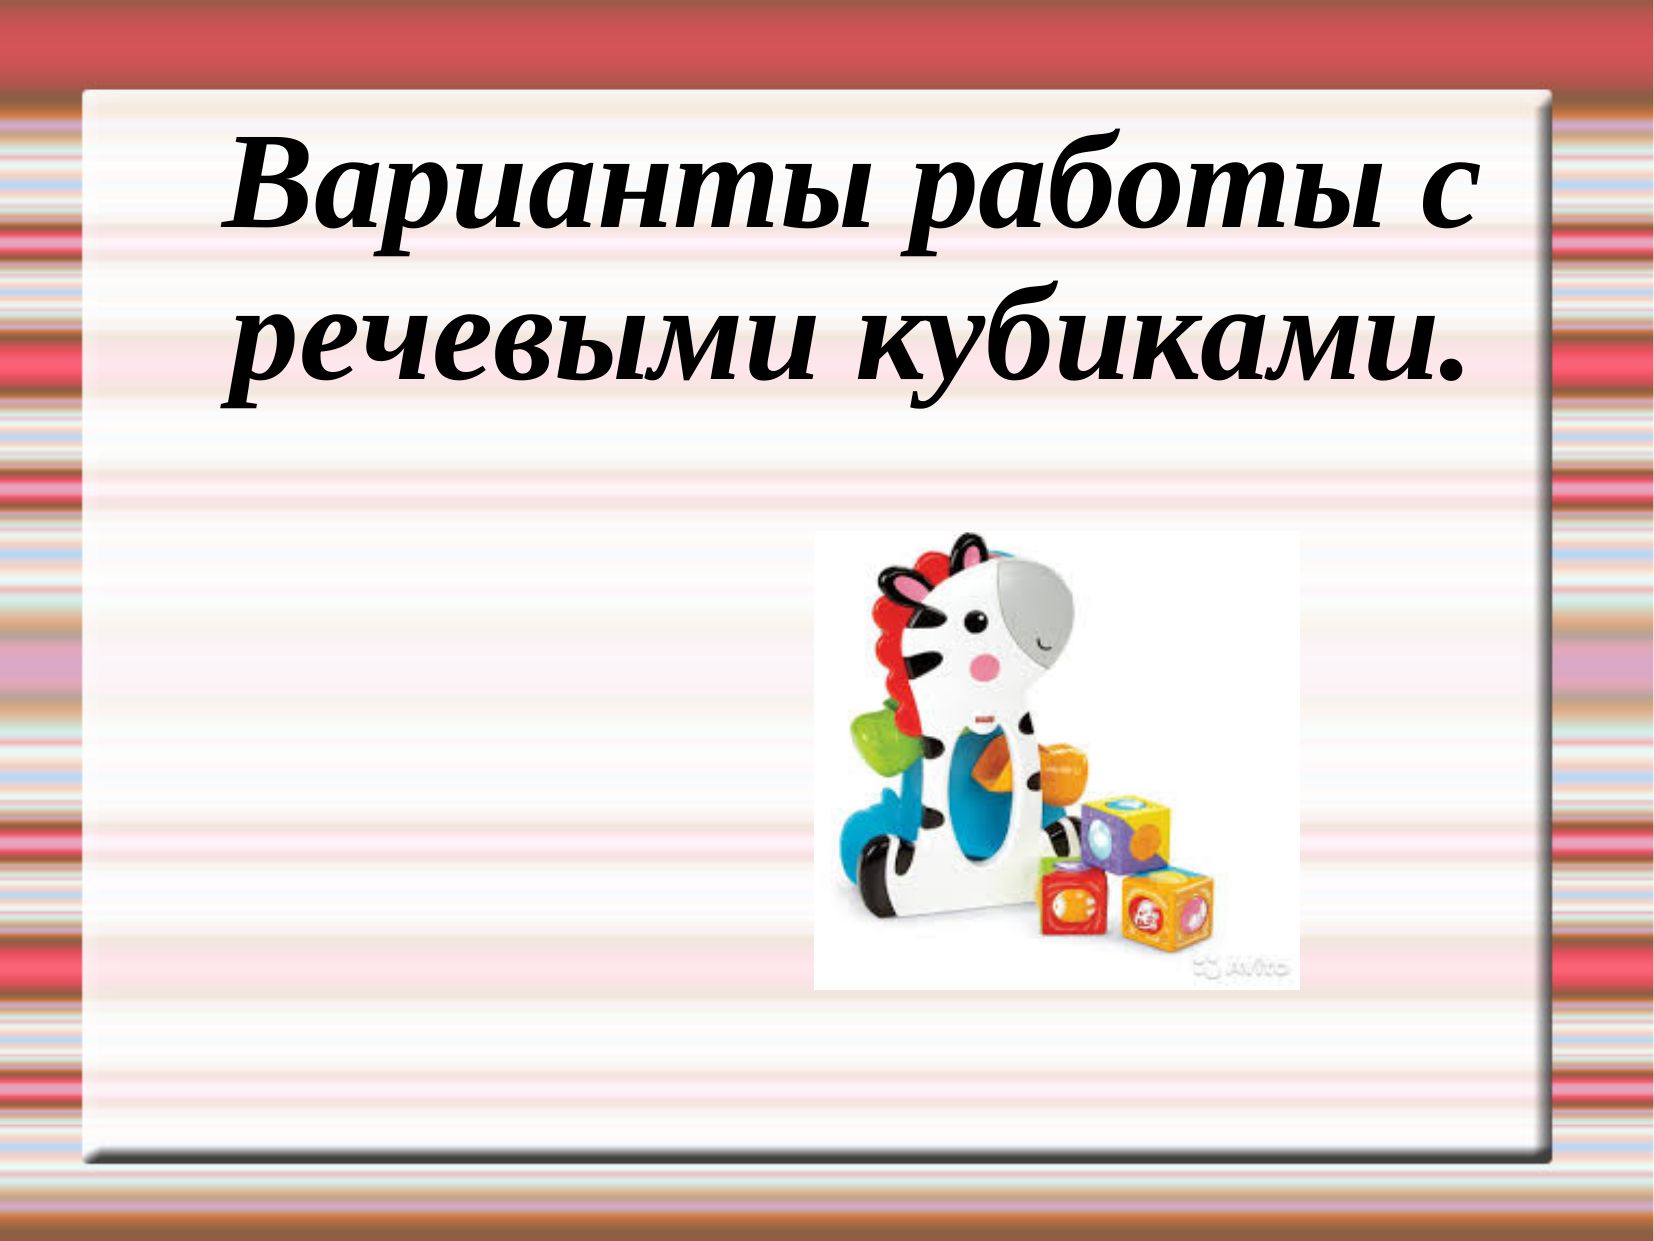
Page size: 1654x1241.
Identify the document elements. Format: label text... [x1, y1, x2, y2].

picture [0, 0, 1654, 1241]
title Варианты работы с речевыми кубиками. [146, 104, 1560, 410]
